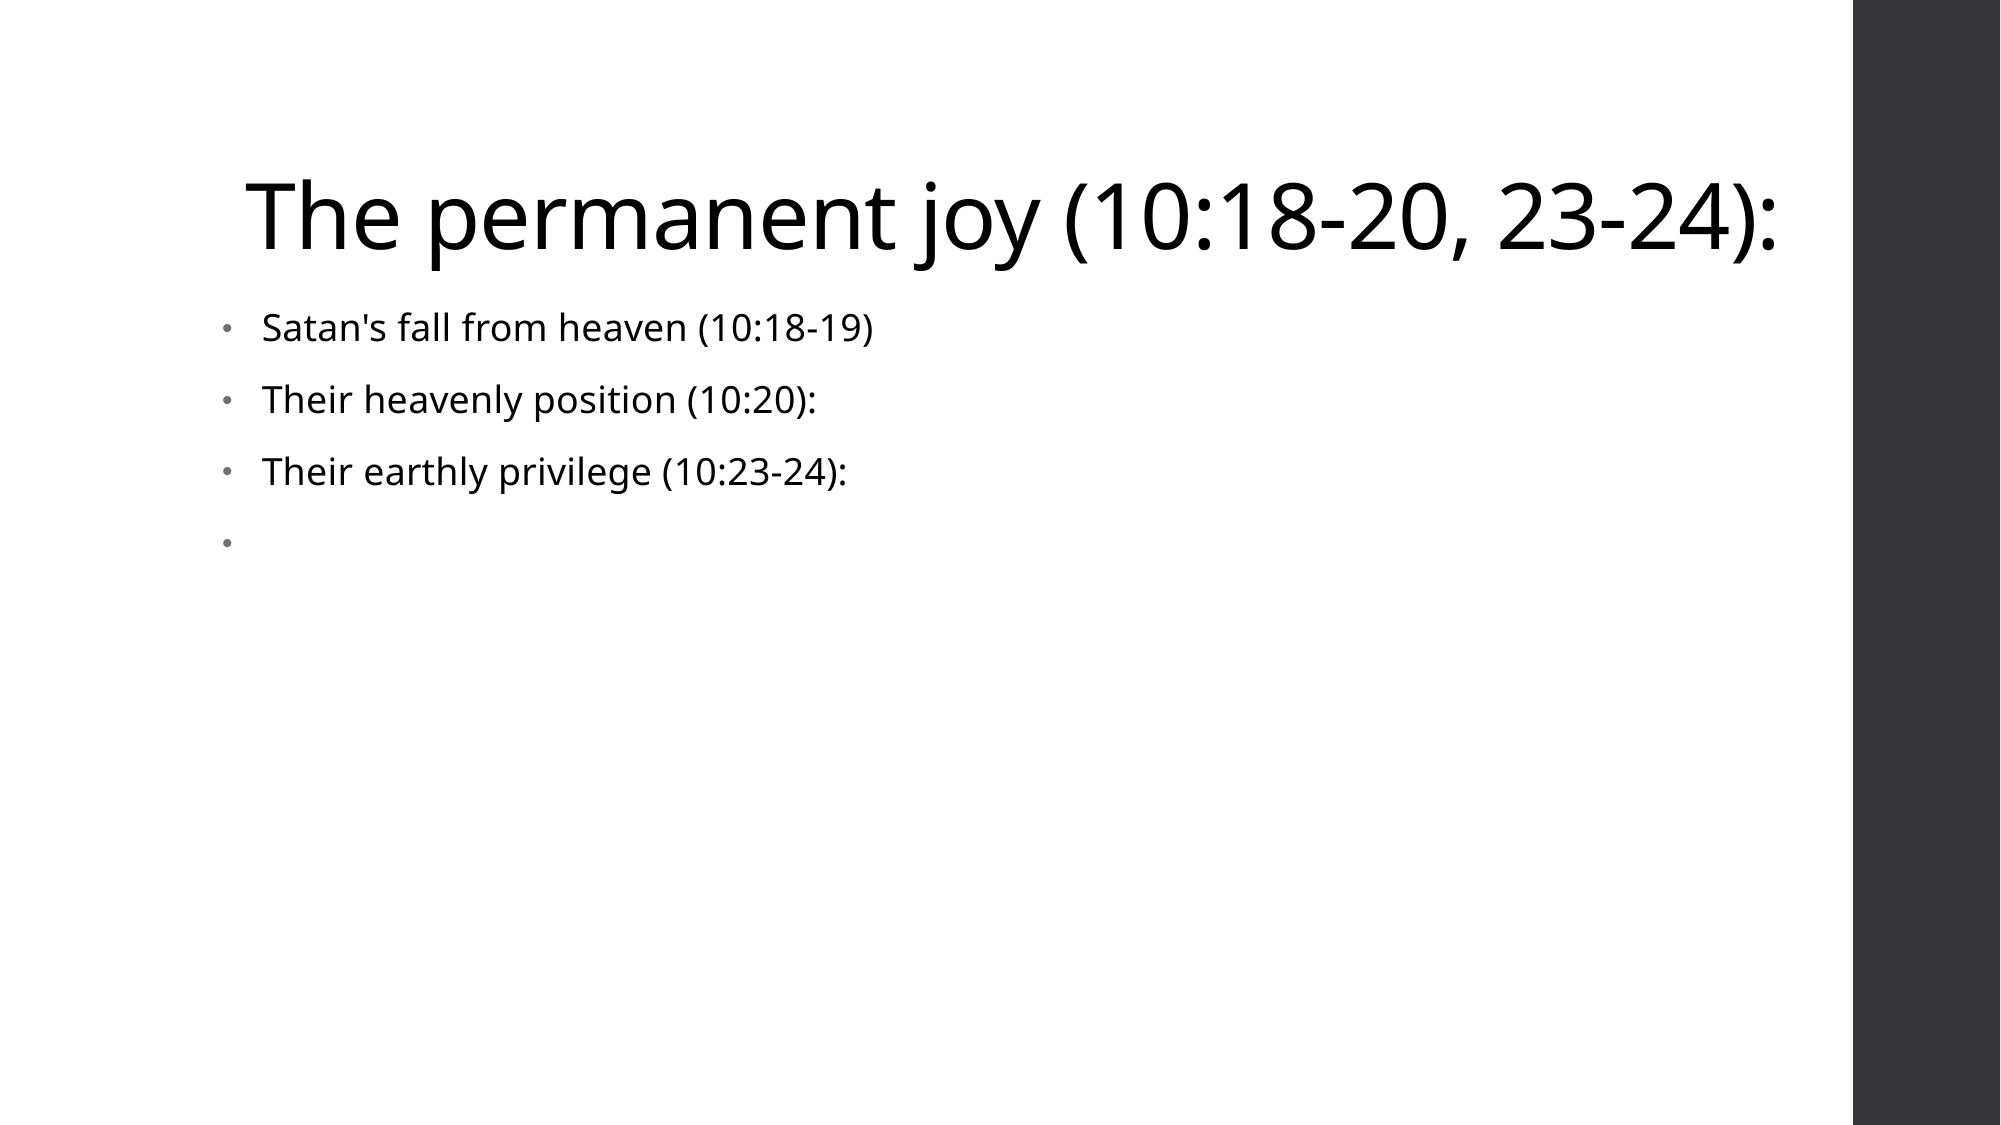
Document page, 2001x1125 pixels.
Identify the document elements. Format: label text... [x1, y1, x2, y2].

list Satan's fall from heaven (10:18-19) Their heavenly position (10:20): Their earthly privilege (10:23-24): [206, 299, 1617, 1014]
title The permanent joy (10:18-20, 23-24): [206, 60, 1797, 278]
